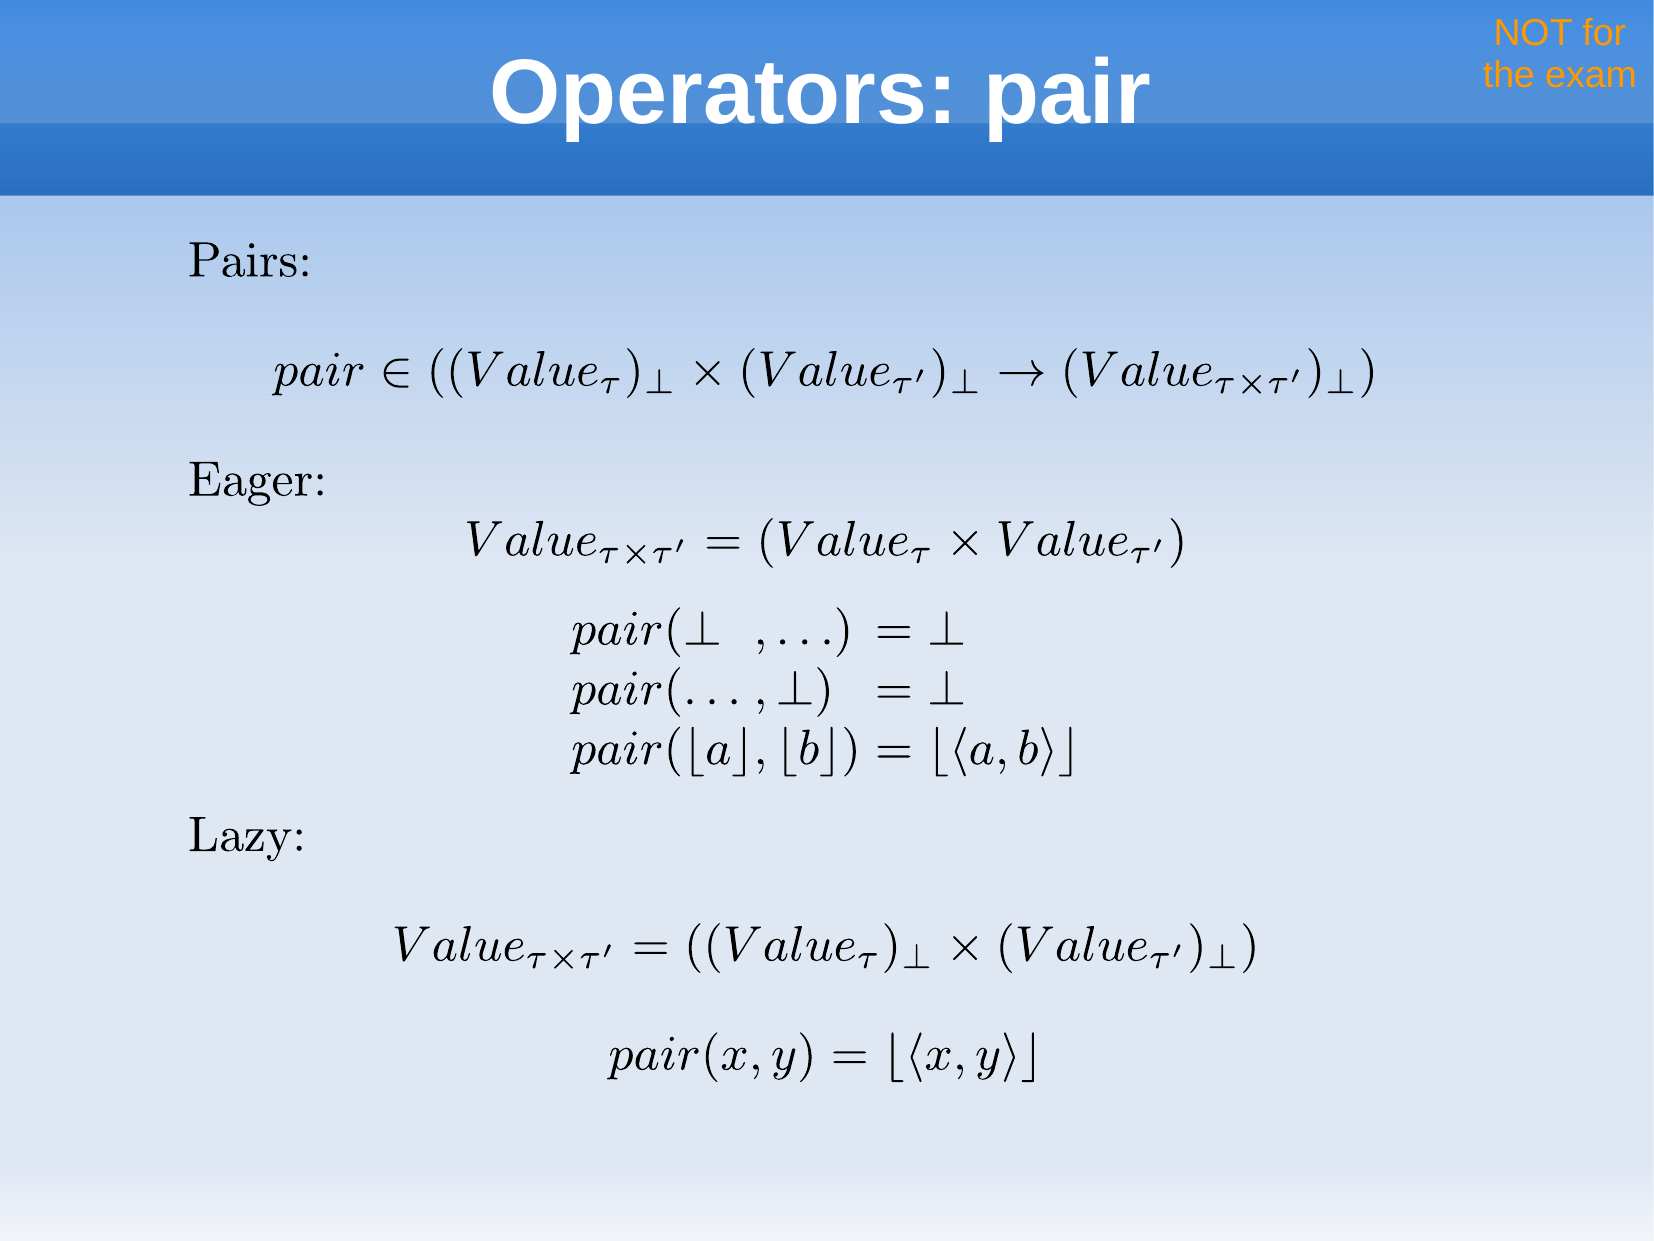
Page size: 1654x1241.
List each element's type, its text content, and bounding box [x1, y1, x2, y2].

title Operators: pair [76, 0, 1565, 188]
picture [0, 0, 1654, 1241]
text_box [187, 242, 1378, 1083]
text_box NOT for the exam [1468, 4, 1652, 104]
